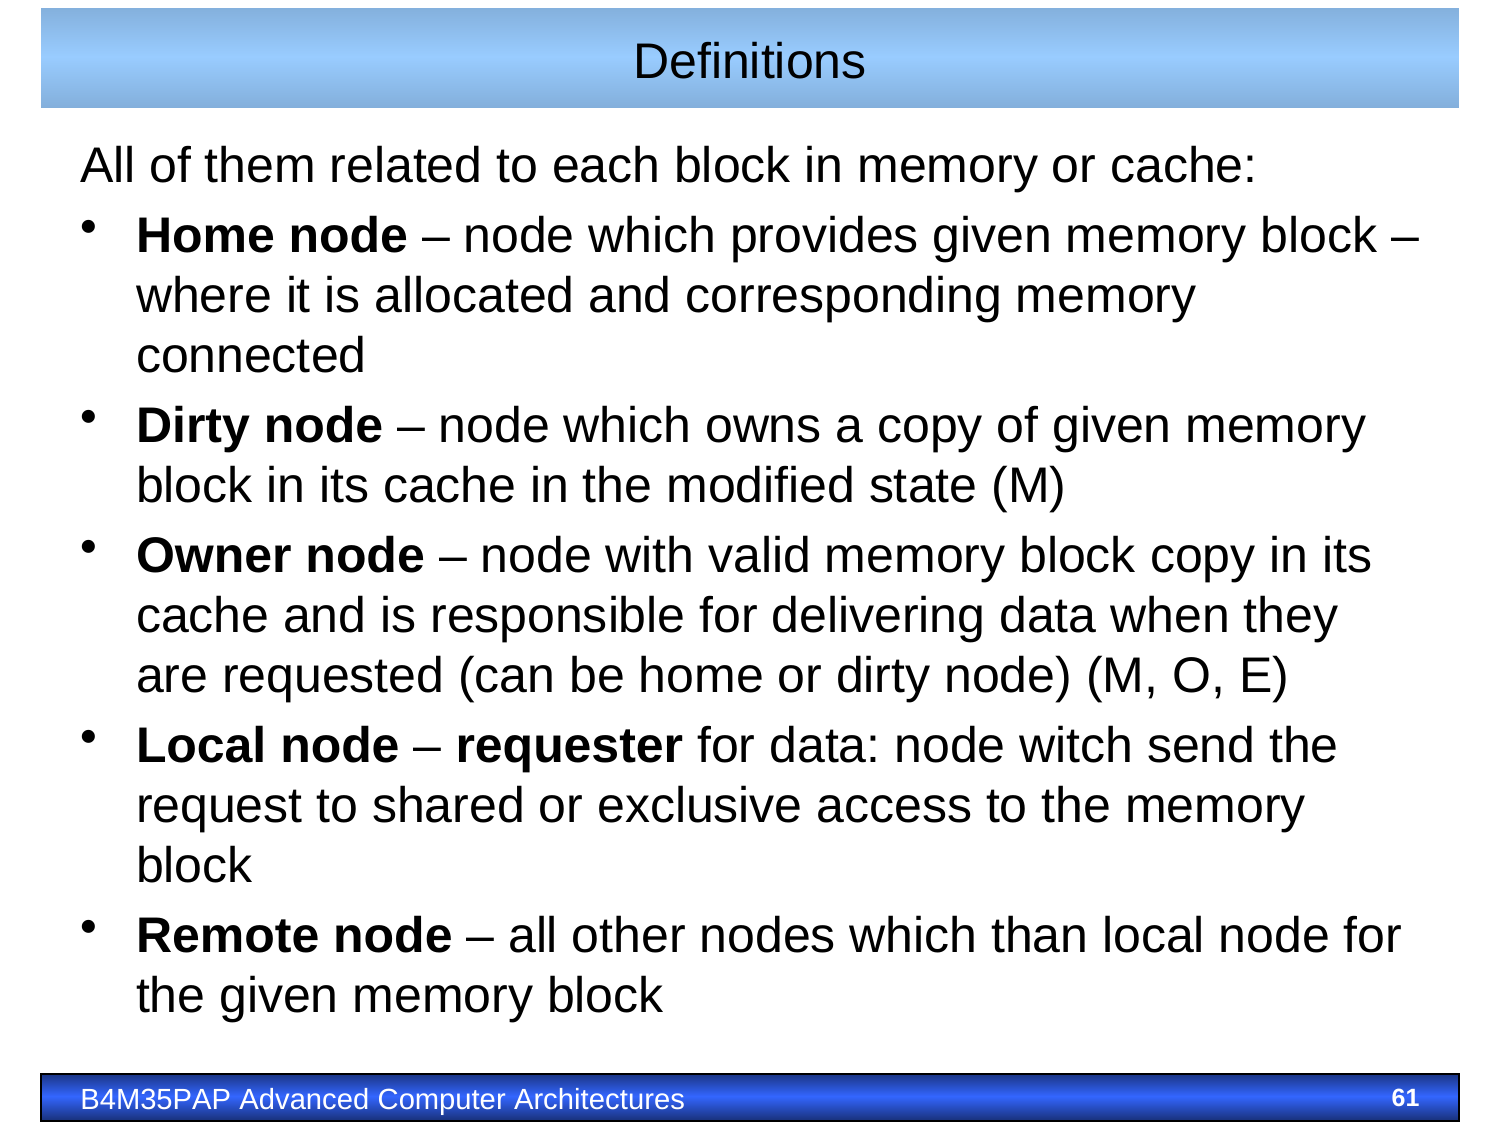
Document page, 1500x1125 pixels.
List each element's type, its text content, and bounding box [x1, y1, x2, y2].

list All of them related to each block in memory or cache: Home node – node which provides given memory block – where it is allocated and corresponding memory connected Dirty node – node which owns a copy of given memory block in its cache in the modified state (M) Owner node – node with valid memory block copy in its cache and is responsible for delivering data when they are requested (can be home or dirty node) (M, O, E) Local node – requester for data: node witch send the request to shared or exclusive access to the memory block Remote node – all other nodes which than local node for the given memory block [64, 125, 1436, 953]
title Definitions [41, 8, 1459, 108]
